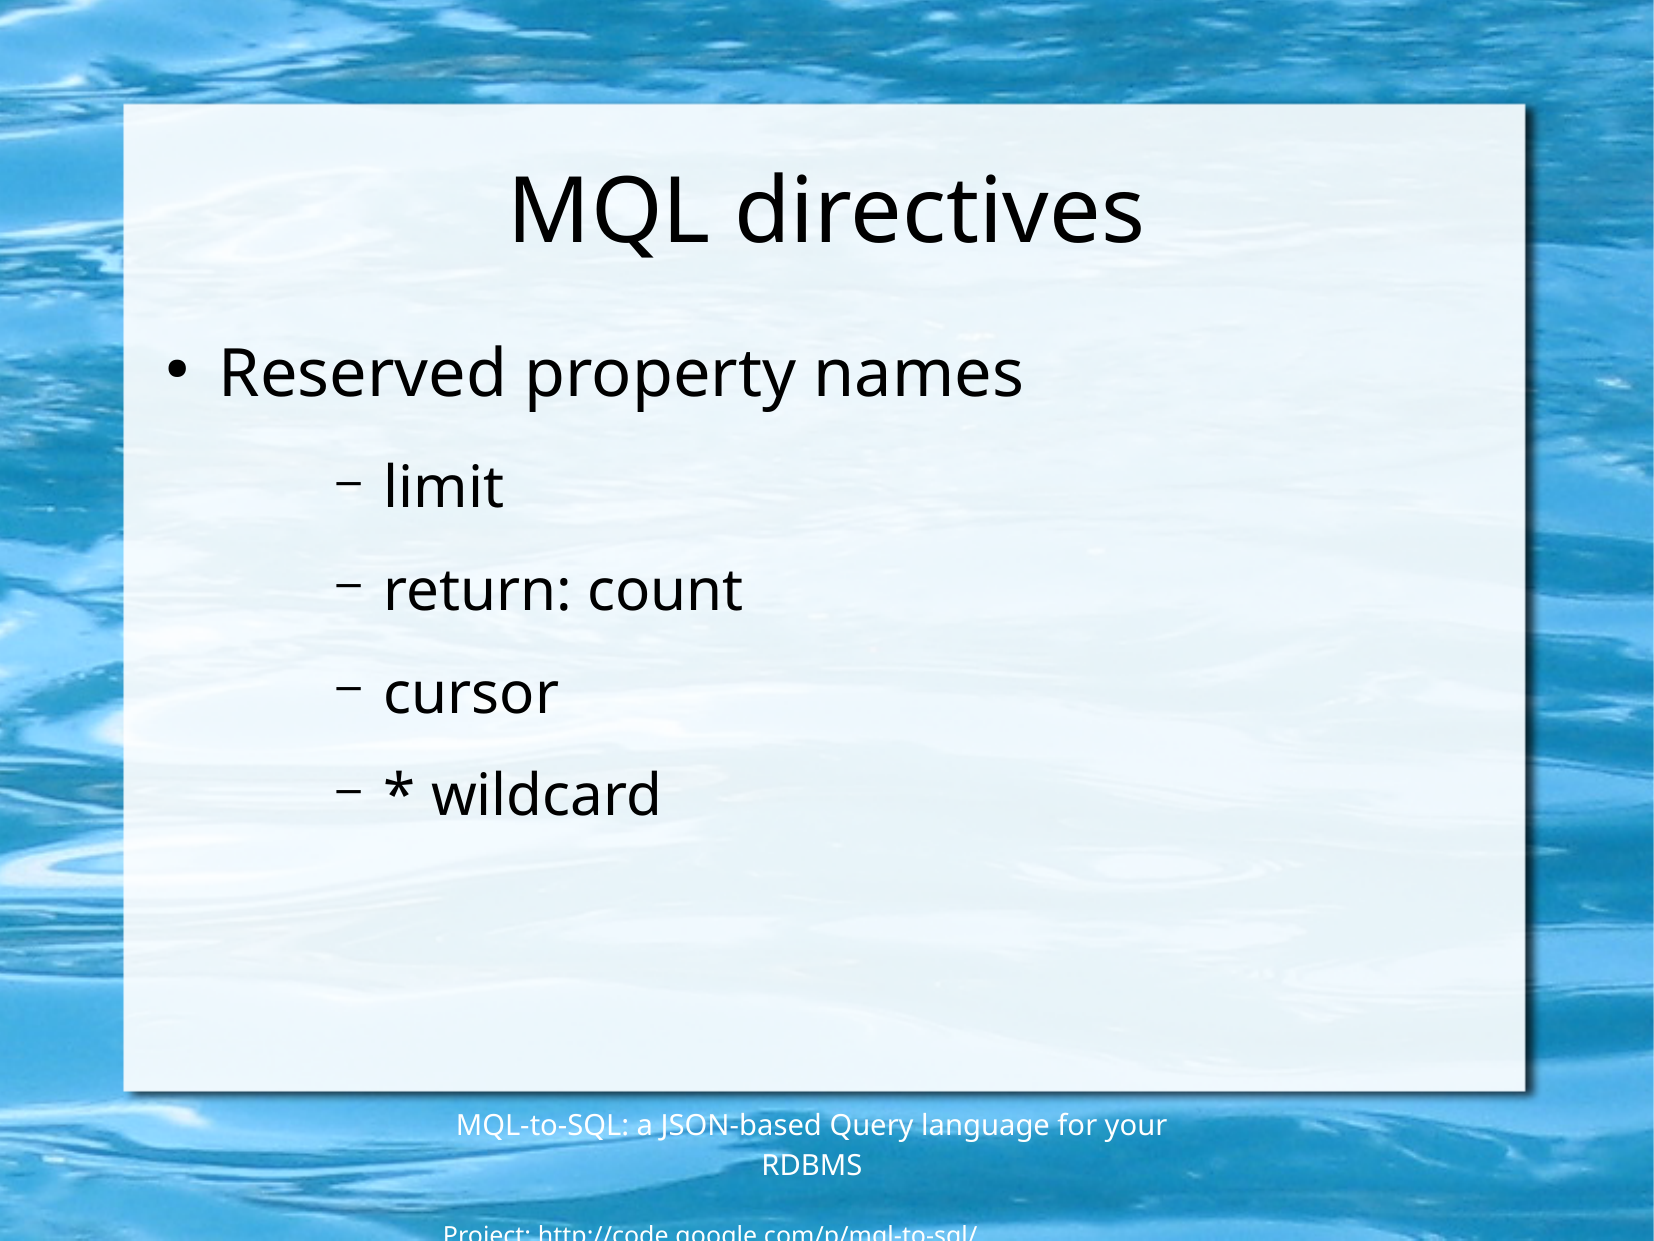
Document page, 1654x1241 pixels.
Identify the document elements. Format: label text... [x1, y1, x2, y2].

picture [876, 1232, 883, 1241]
picture [827, 1232, 835, 1241]
picture [804, 1232, 810, 1241]
picture [541, 1232, 548, 1241]
picture [914, 1232, 921, 1241]
picture [950, 1232, 957, 1241]
picture [0, 0, 1654, 1241]
list Reserved property names limit return: count cursor * wildcard [147, 324, 1506, 774]
picture [710, 1232, 717, 1241]
picture [780, 1232, 787, 1241]
picture [447, 1228, 454, 1235]
picture [628, 1232, 635, 1241]
picture [679, 1232, 686, 1241]
title MQL directives [147, 118, 1506, 296]
picture [471, 1232, 478, 1241]
picture [852, 1232, 859, 1241]
picture [694, 1232, 701, 1241]
picture [643, 1232, 650, 1241]
picture [725, 1232, 732, 1241]
picture [795, 1232, 802, 1241]
picture [861, 1232, 867, 1241]
picture [575, 1232, 583, 1241]
